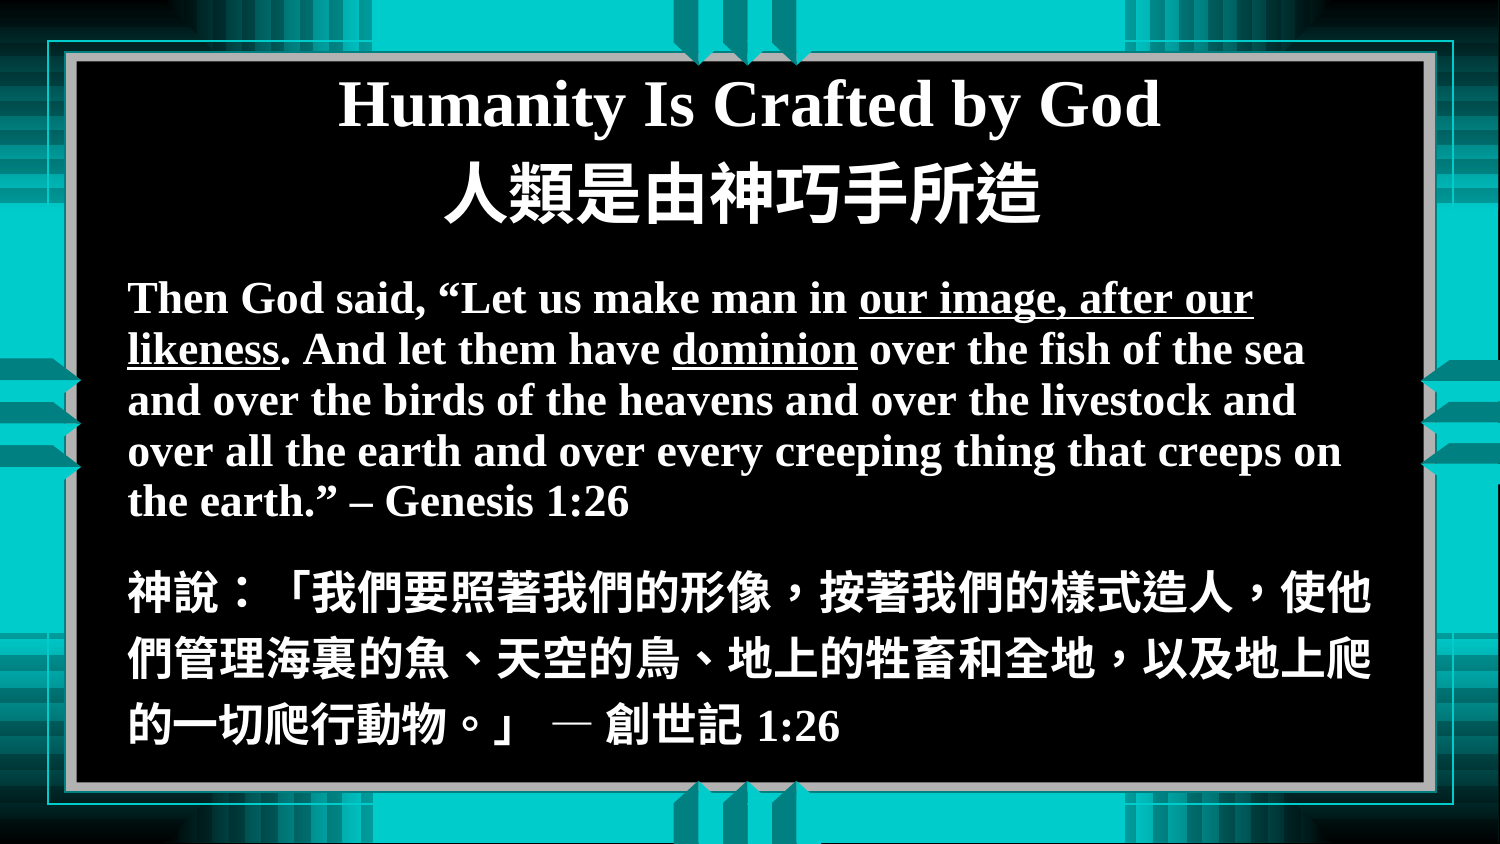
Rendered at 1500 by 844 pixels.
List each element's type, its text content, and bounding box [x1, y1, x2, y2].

title Humanity Is Crafted by God 人類是由神巧手所造 [112, 67, 1388, 238]
text_box Then God said, “Let us make man in our image, after our likeness. And let them have dominion over the fish of the sea and over the birds of the heavens and over the livestock and over all the earth and over every creeping thing that creeps on the earth.” – Genesis 1:26 神說：「我們要照著我們的形像，按著我們的樣式造人，使他們管理海裏的魚、天空的鳥、地上的牲畜和全地，以及地上爬的一切爬行動物。」 — 創世記1:26 [112, 265, 1388, 844]
